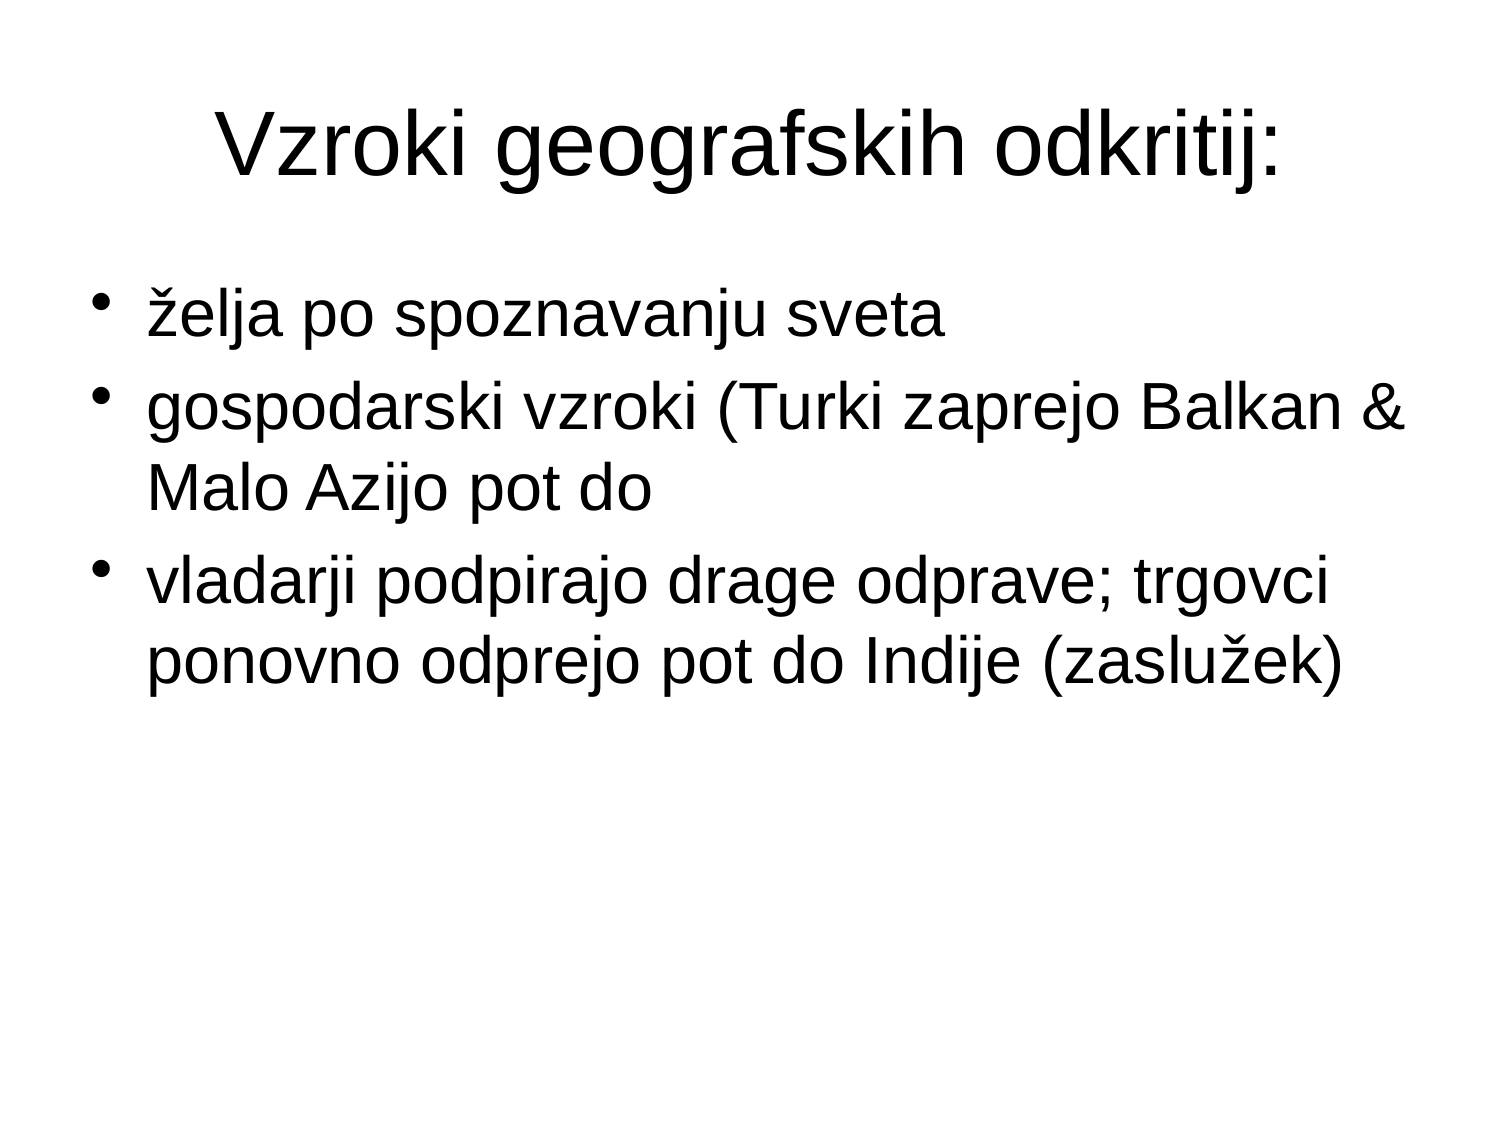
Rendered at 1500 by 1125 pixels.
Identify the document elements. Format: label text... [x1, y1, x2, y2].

list želja po spoznavanju sveta gospodarski vzroki (Turki zaprejo Balkan & Malo Azijo pot do vladarji podpirajo drage odprave; trgovci ponovno odprejo pot do Indije (zaslužek) [75, 262, 1425, 1005]
title Vzroki geografskih odkritij: [75, 45, 1425, 233]
